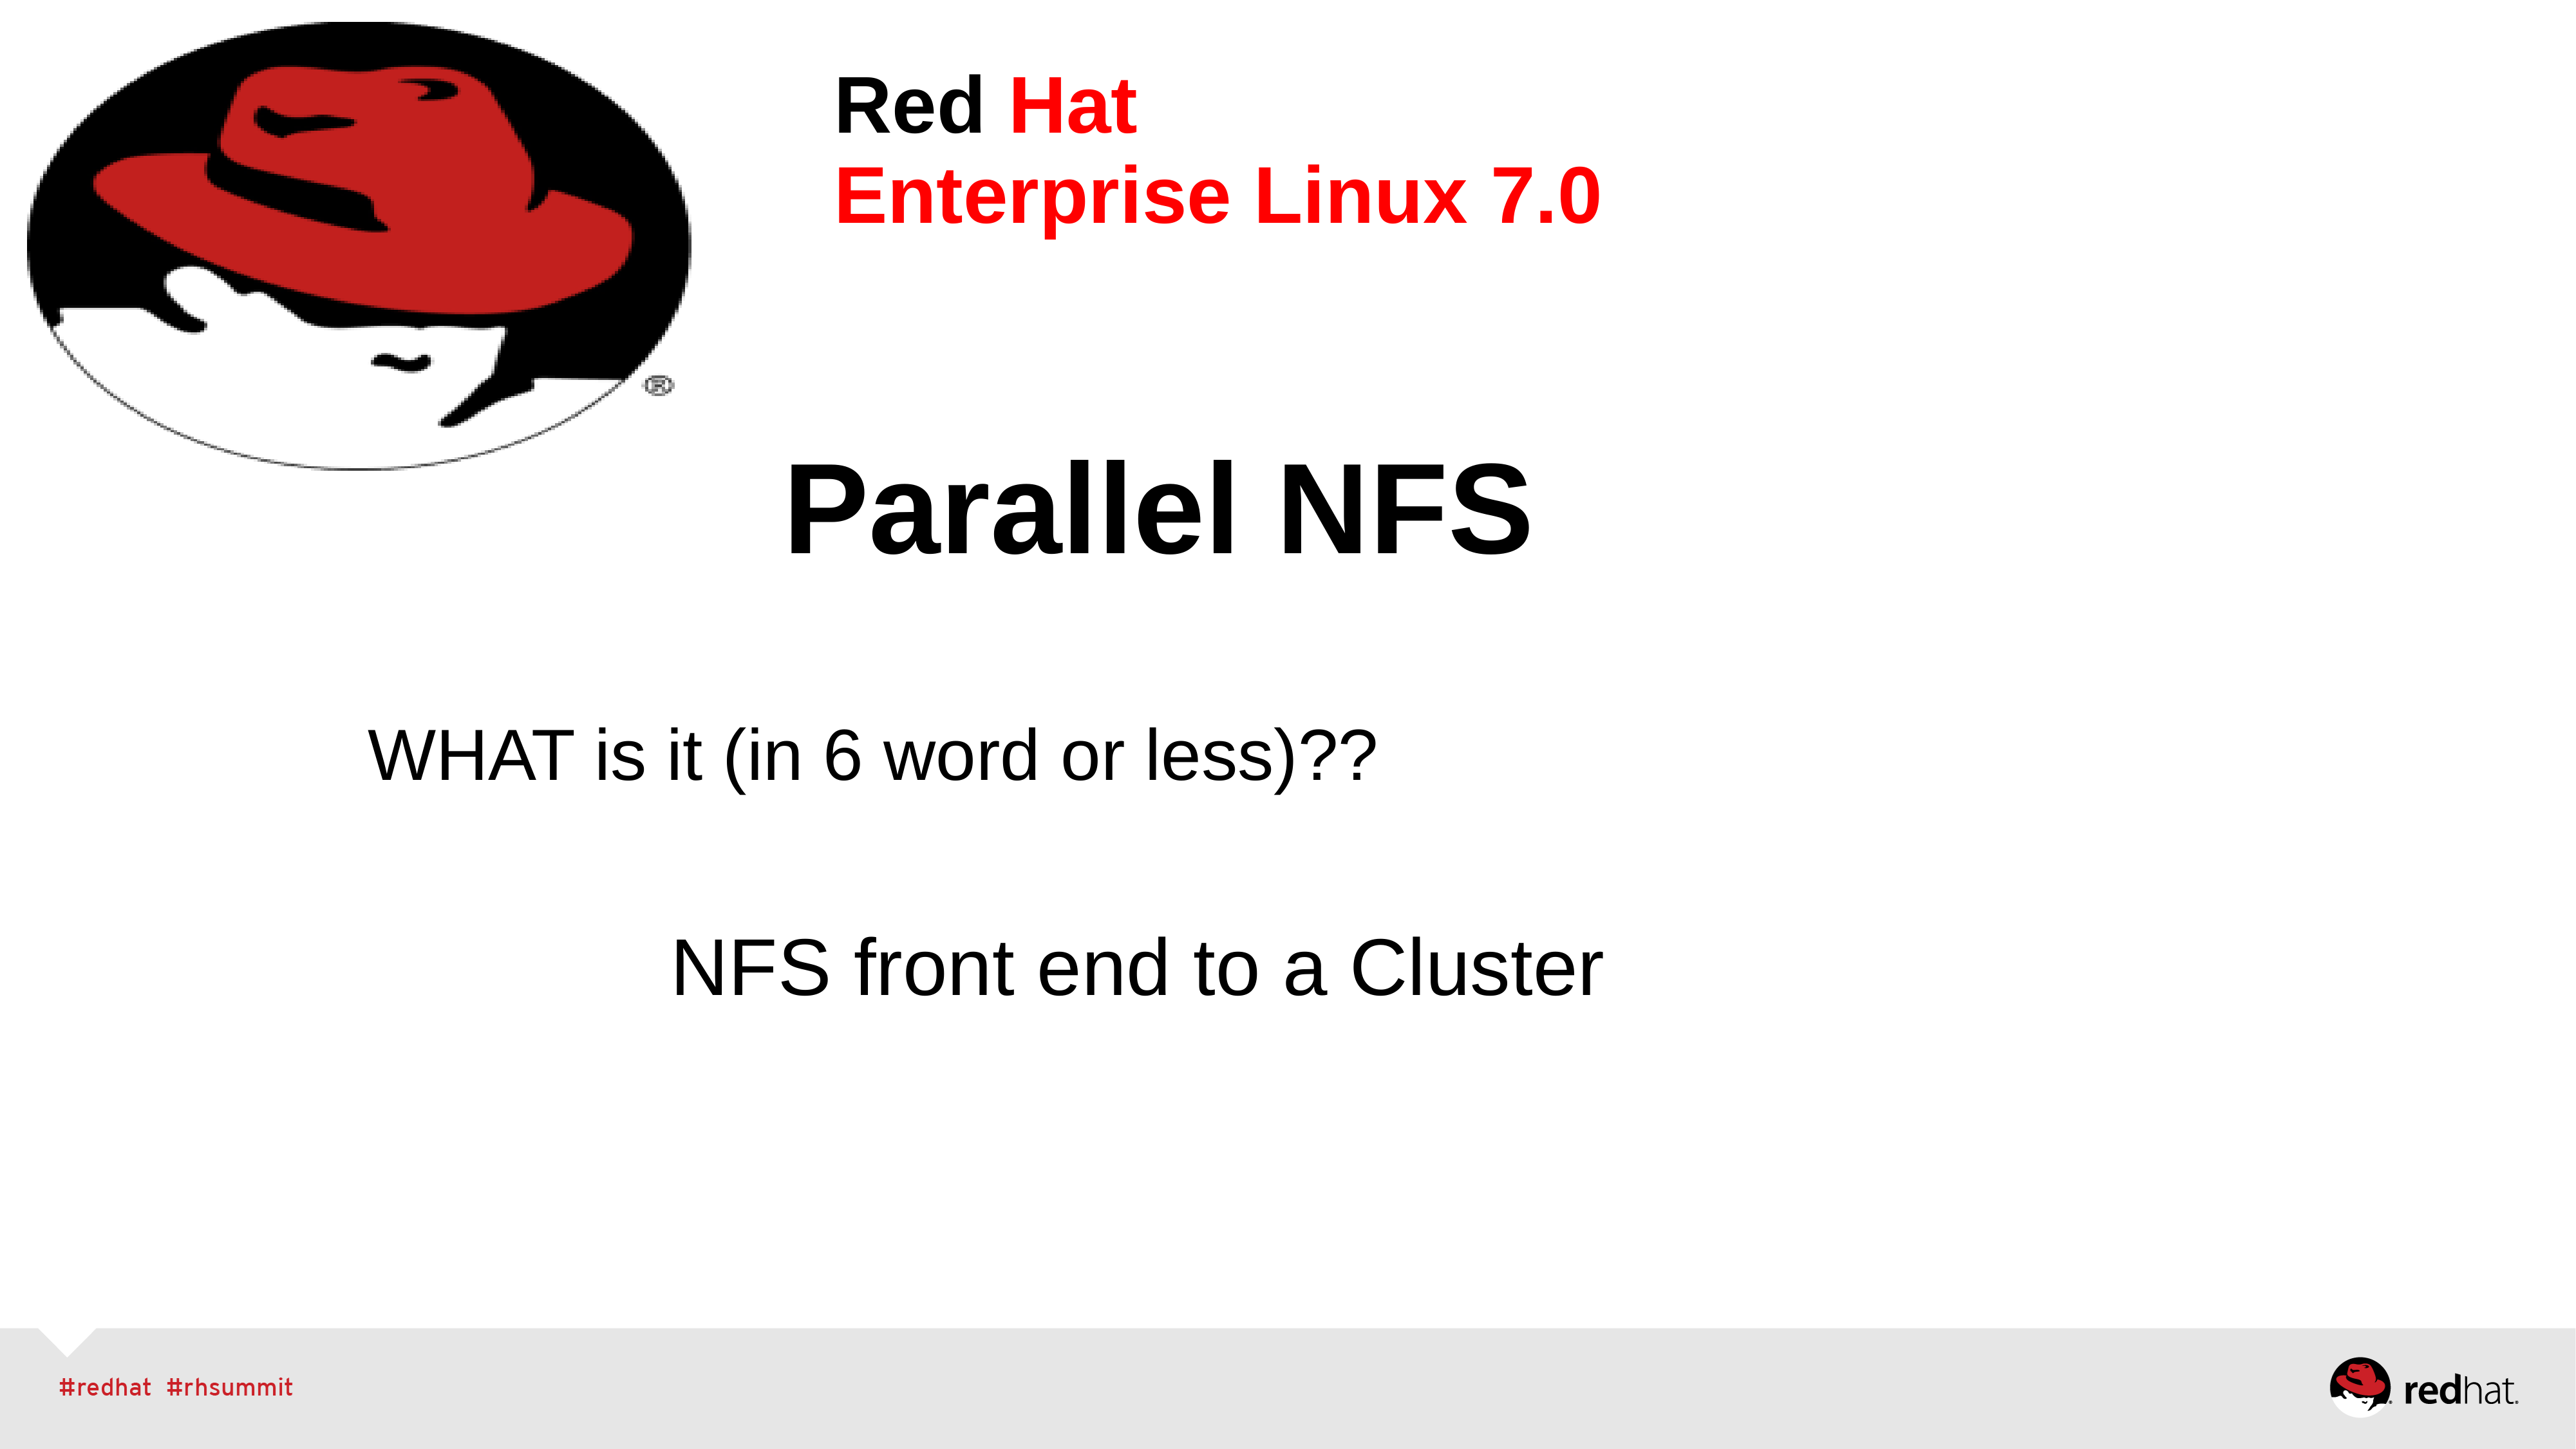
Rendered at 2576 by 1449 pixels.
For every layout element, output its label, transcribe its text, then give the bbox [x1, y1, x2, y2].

text_box NFS front end to a Cluster [541, 918, 1758, 1031]
text_box Parallel NFS [724, 431, 1594, 609]
text_box Red Hat Enterprise Linux 7.0 [824, 55, 2454, 261]
text_box WHAT is it (in 6 word or less)?? [348, 695, 1424, 808]
picture [0, 0, 2576, 1449]
